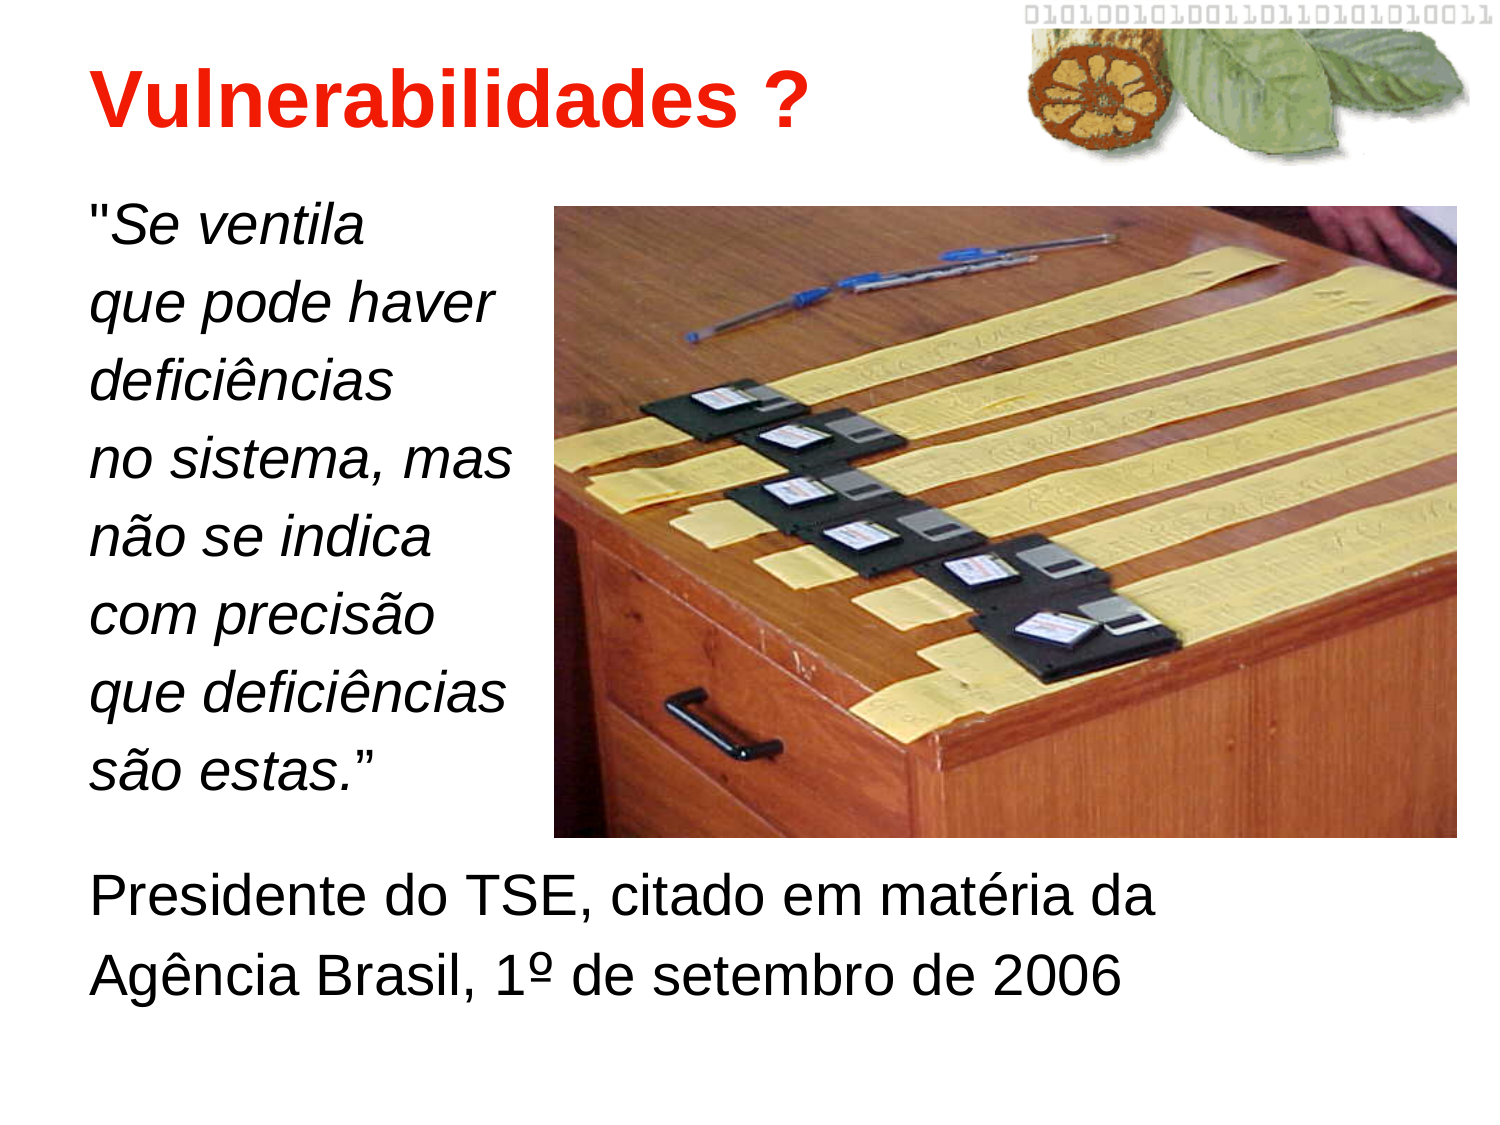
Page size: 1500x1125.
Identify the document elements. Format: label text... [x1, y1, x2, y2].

picture [1021, 0, 1494, 166]
title Vulnerabilidades ? [75, 23, 1313, 153]
text_box "Se ventila que pode haver deficiências no sistema, mas não se indica com precisão que deficiências são estas.” Presidente do TSE, citado em matéria da Agência Brasil, 1º de setembro de 2006 [89, 178, 1174, 1010]
picture [1174, 206, 1457, 838]
